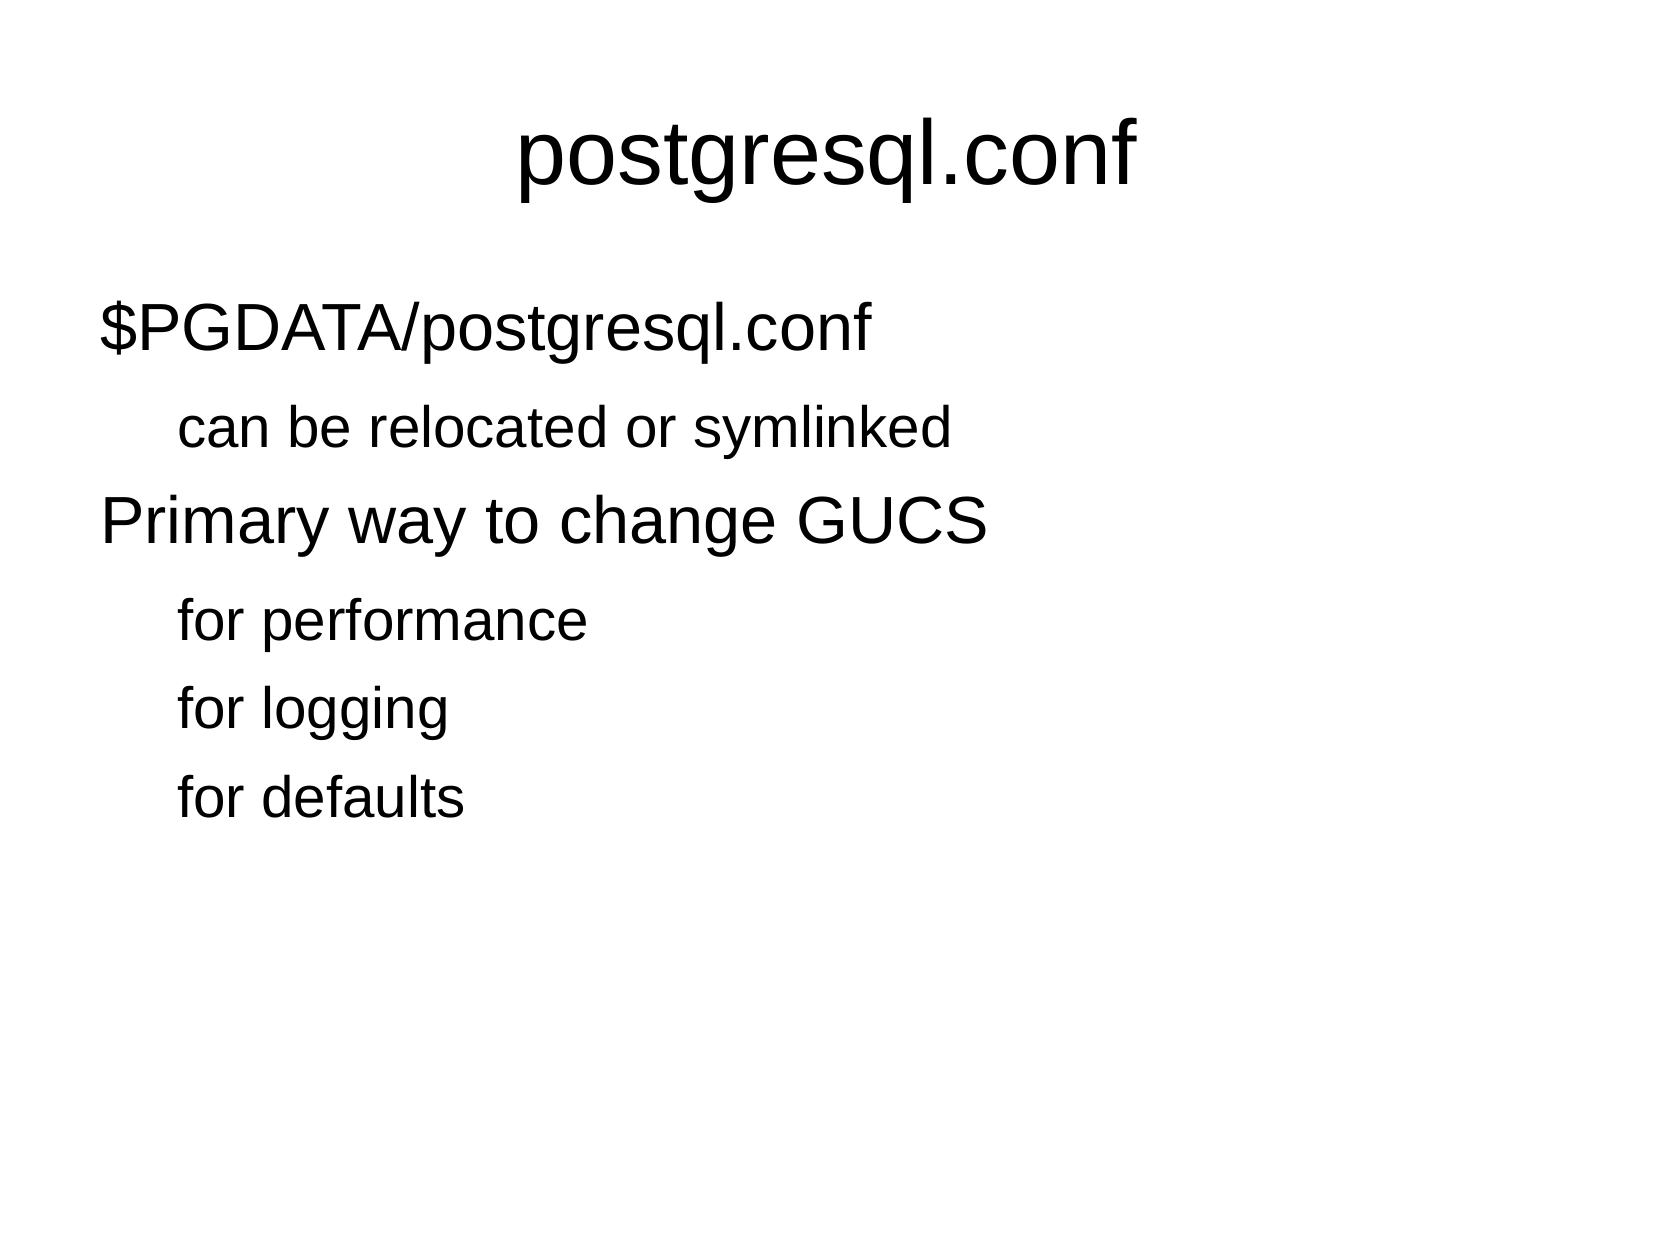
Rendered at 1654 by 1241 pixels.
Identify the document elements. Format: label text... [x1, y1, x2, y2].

list $PGDATA/postgresql.conf can be relocated or symlinked Primary way to change GUCS for performance for logging for defaults [82, 290, 1571, 1109]
title postgresql.conf [82, 49, 1571, 257]
